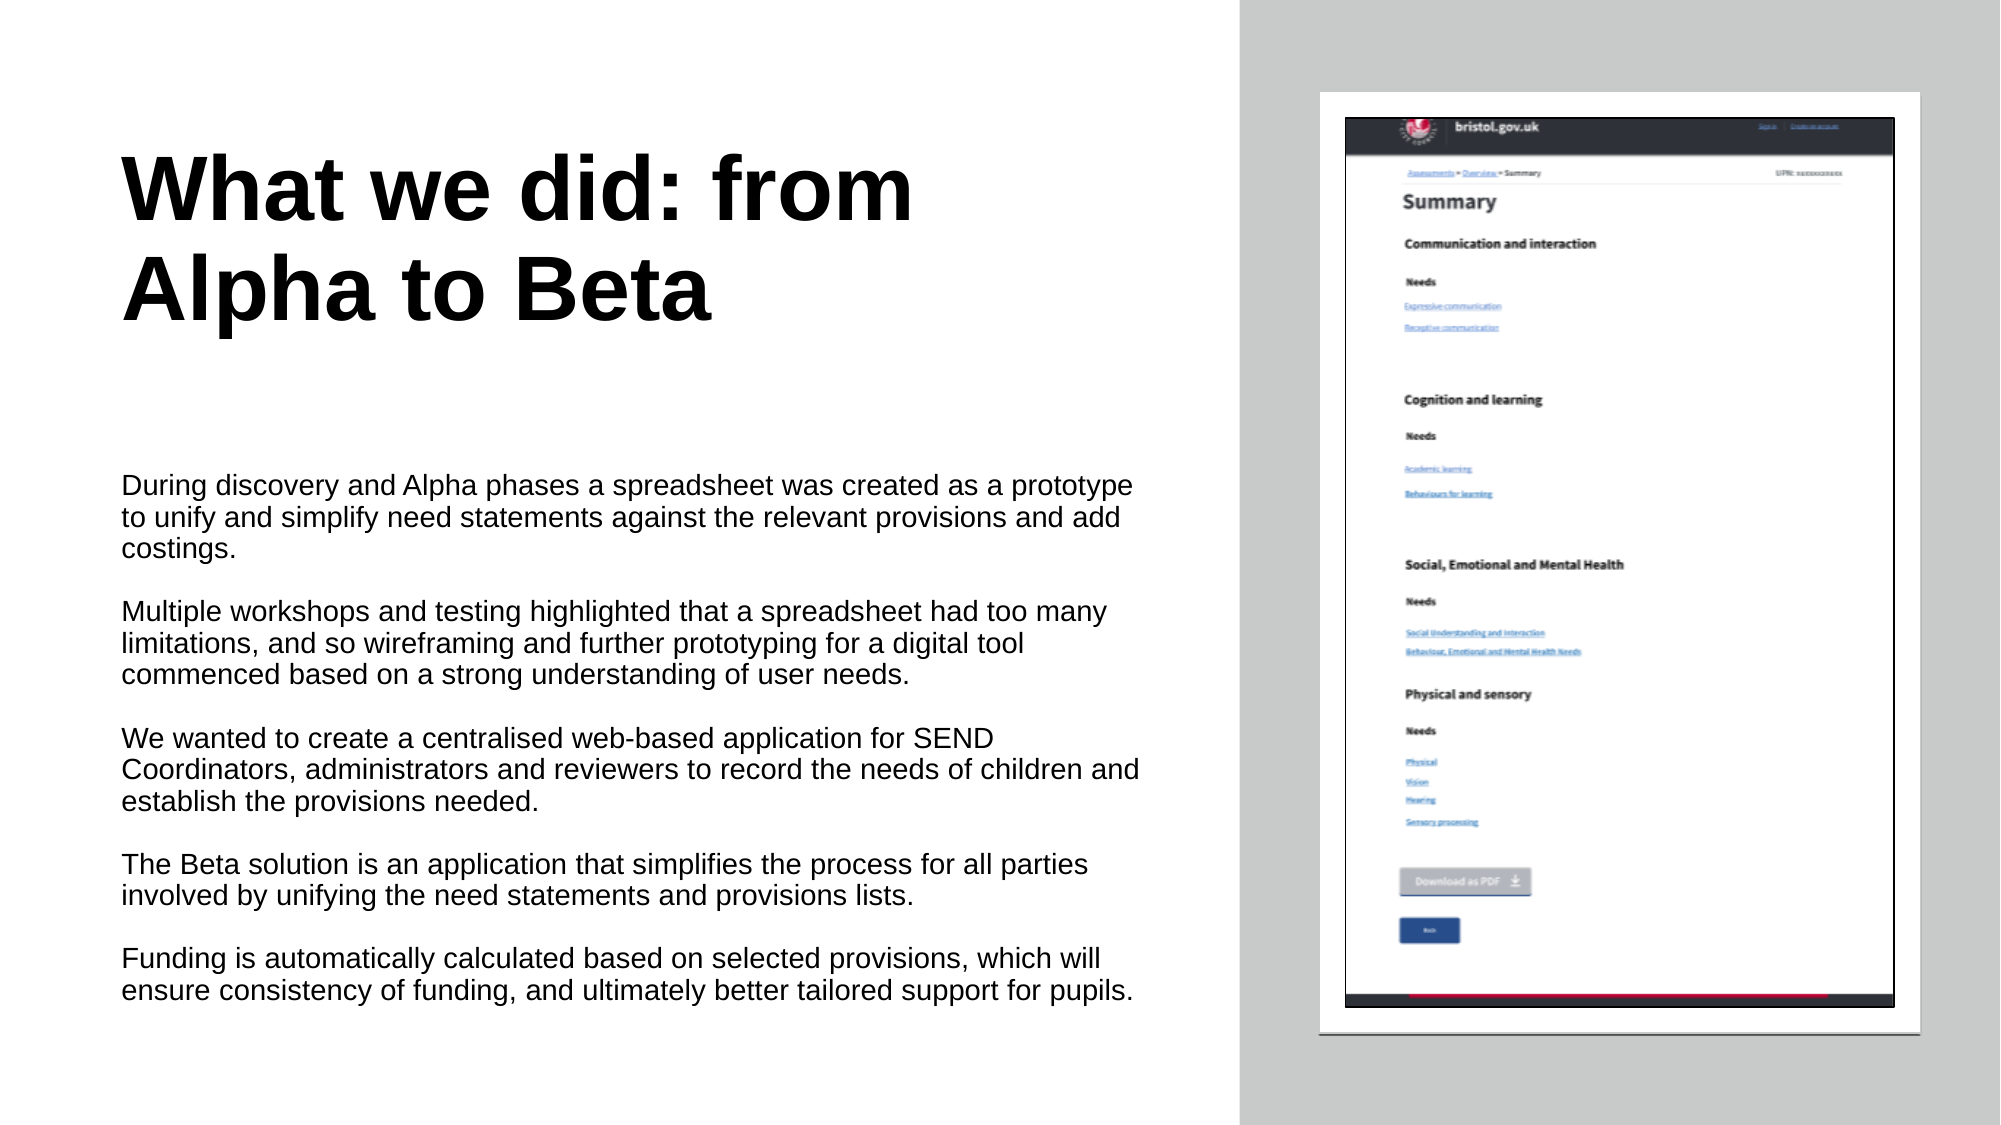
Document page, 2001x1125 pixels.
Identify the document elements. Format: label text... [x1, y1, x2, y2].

list During discovery and Alpha phases a spreadsheet was created as a prototype to unify and simplify need statements against the relevant provisions and add costings. Multiple workshops and testing highlighted that a spreadsheet had too many limitations, and so wireframing and further prototyping for a digital tool commenced based on a strong understanding of user needs. We wanted to create a centralised web-based application for SEND Coordinators, administrators and reviewers to record the needs of children and establish the provisions needed. The Beta solution is an application that simplifies the process for all parties involved by unifying the need statements and provisions lists. Funding is automatically calculated based on selected provisions, which will ensure consistency of funding, and ultimately better tailored support for pupils. [106, 399, 1161, 1021]
picture [1346, 118, 1894, 1007]
text_box [0, 0, 2000, 1125]
title What we did: from Alpha to Beta [106, 103, 1161, 379]
